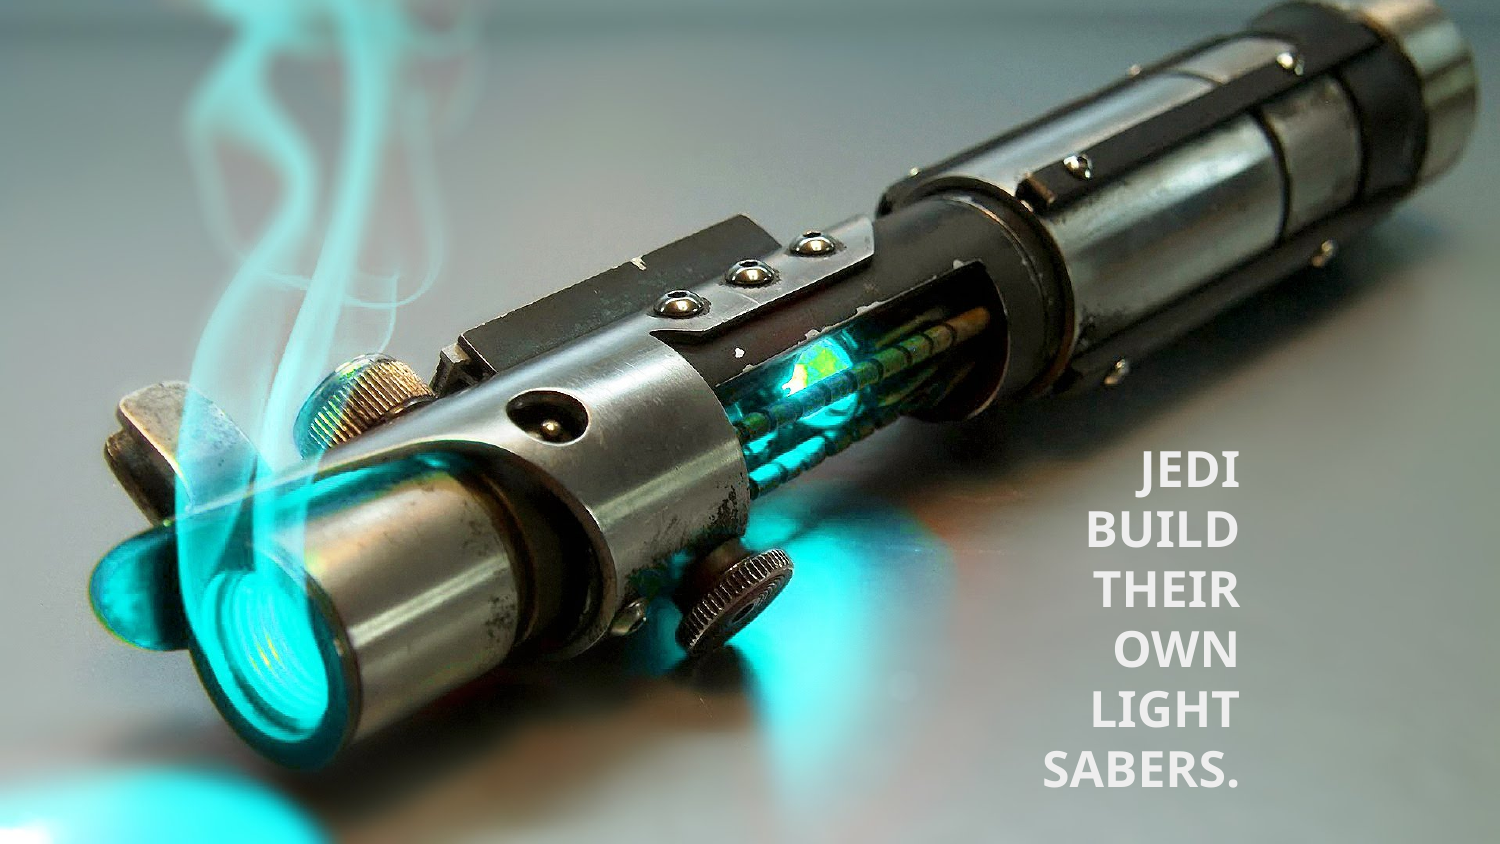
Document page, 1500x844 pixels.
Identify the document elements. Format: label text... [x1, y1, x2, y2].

text_box JEDI BUILD THEIR OWN LIGHT SABERS. [940, 422, 1256, 844]
picture [0, 0, 1500, 844]
